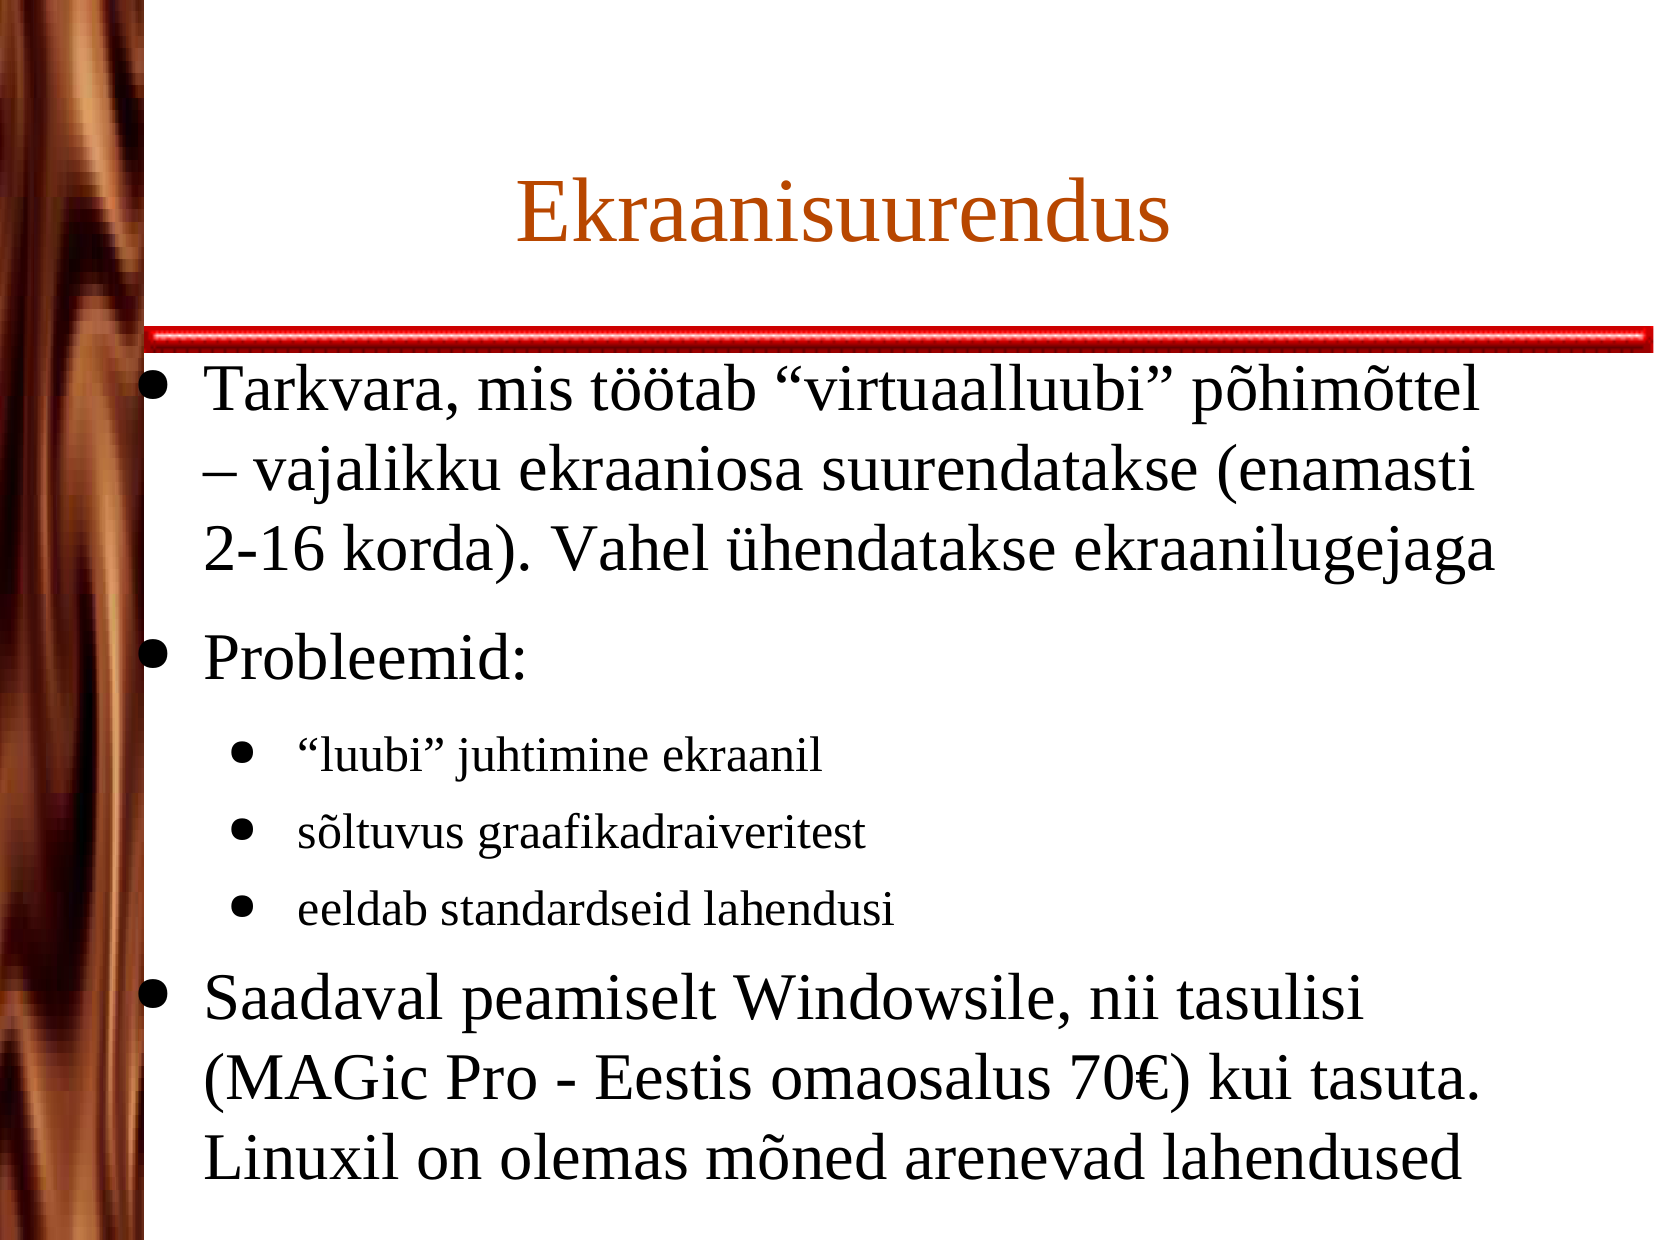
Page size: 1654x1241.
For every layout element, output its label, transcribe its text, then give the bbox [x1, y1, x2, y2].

picture [0, 0, 1654, 1240]
title Ekraanisuurendus [121, 100, 1533, 312]
list Tarkvara, mis töötab “virtuaalluubi” põhimõttel – vajalikku ekraaniosa suurendatakse (enamasti 2-16 korda). Vahel ühendatakse ekraanilugejaga Probleemid: “luubi” juhtimine ekraanil sõltuvus graafikadraiveritest eeldab standardseid lahendusi Saadaval peamiselt Windowsile, nii tasulisi (MAGic Pro - Eestis omaosalus 70€) kui tasuta. Linuxil on olemas mõned arenevad lahendused [121, 344, 1533, 1190]
